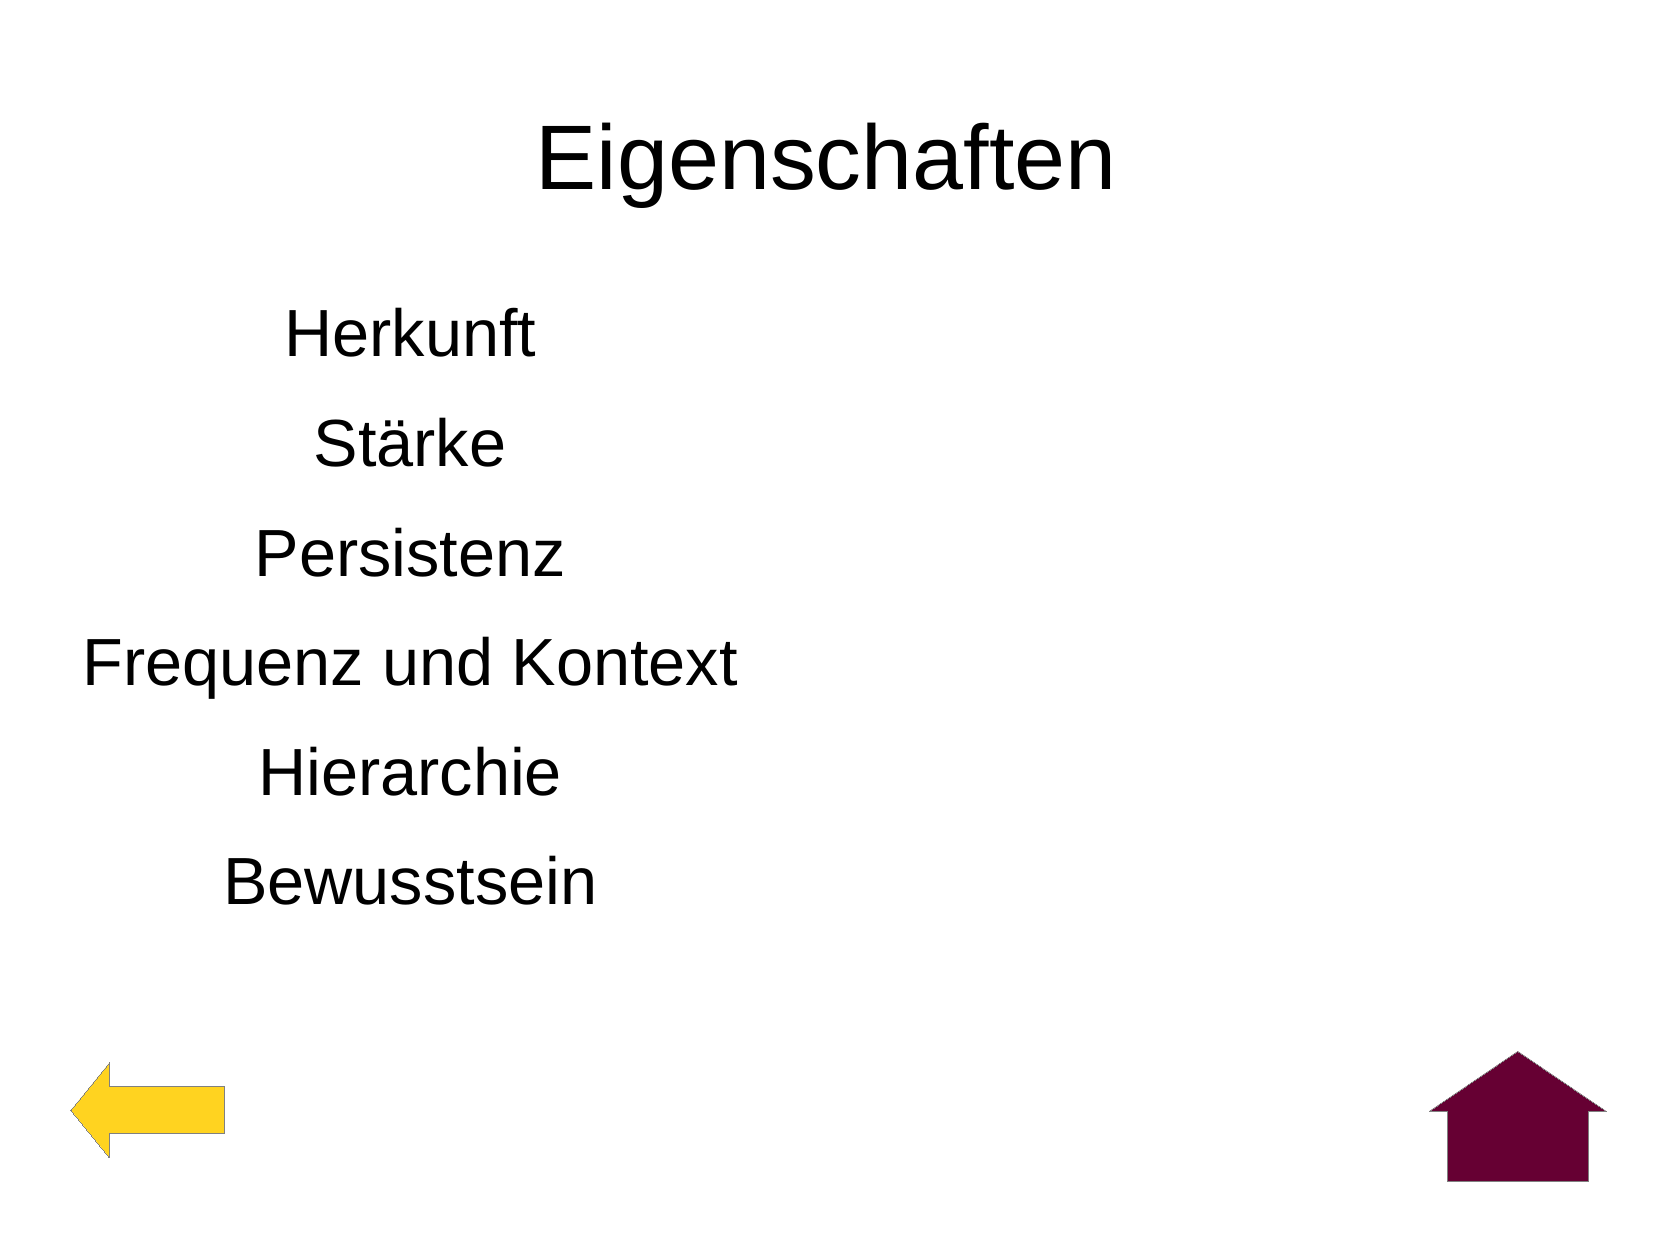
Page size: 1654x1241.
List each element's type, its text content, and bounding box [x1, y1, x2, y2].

list Herkunft Stärke Persistenz Frequenz und Kontext Hierarchie Bewusstsein [82, 290, 1571, 1109]
text_box [1429, 1051, 1607, 1182]
text_box [70, 1062, 225, 1158]
title Eigenschaften [82, 49, 1571, 257]
